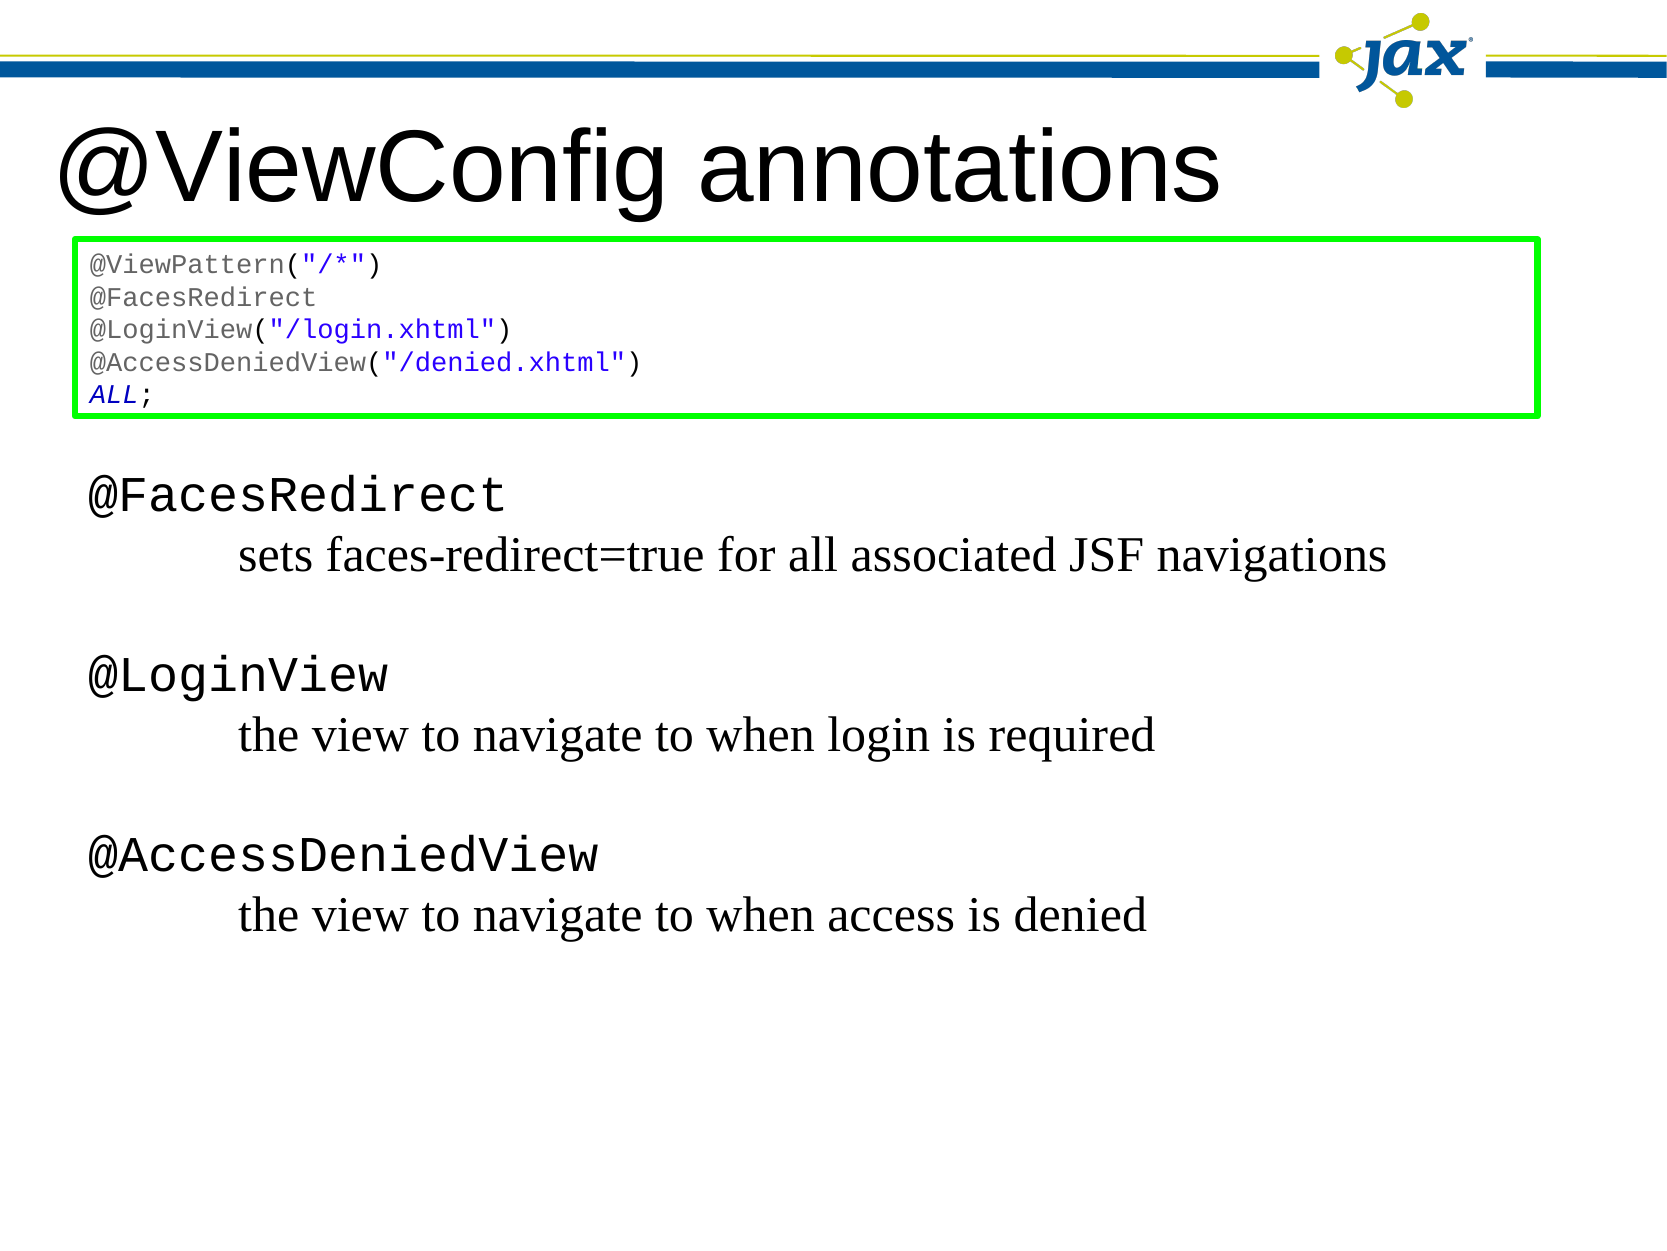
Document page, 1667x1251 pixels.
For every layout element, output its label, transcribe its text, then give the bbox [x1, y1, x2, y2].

picture [1335, 13, 1473, 91]
title @ViewConfig annotations [37, 91, 1651, 230]
list [37, 300, 1613, 1126]
text_box @ViewPattern("/*") @FacesRedirect @LoginView("/login.xhtml") @AccessDeniedView("/denied.xhtml") ALL; [75, 239, 1538, 417]
text_box @FacesRedirect sets faces-redirect=true for all associated JSF navigations @LoginView the view to navigate to when login is required @AccessDeniedView the view to navigate to when access is denied [73, 454, 1536, 1014]
